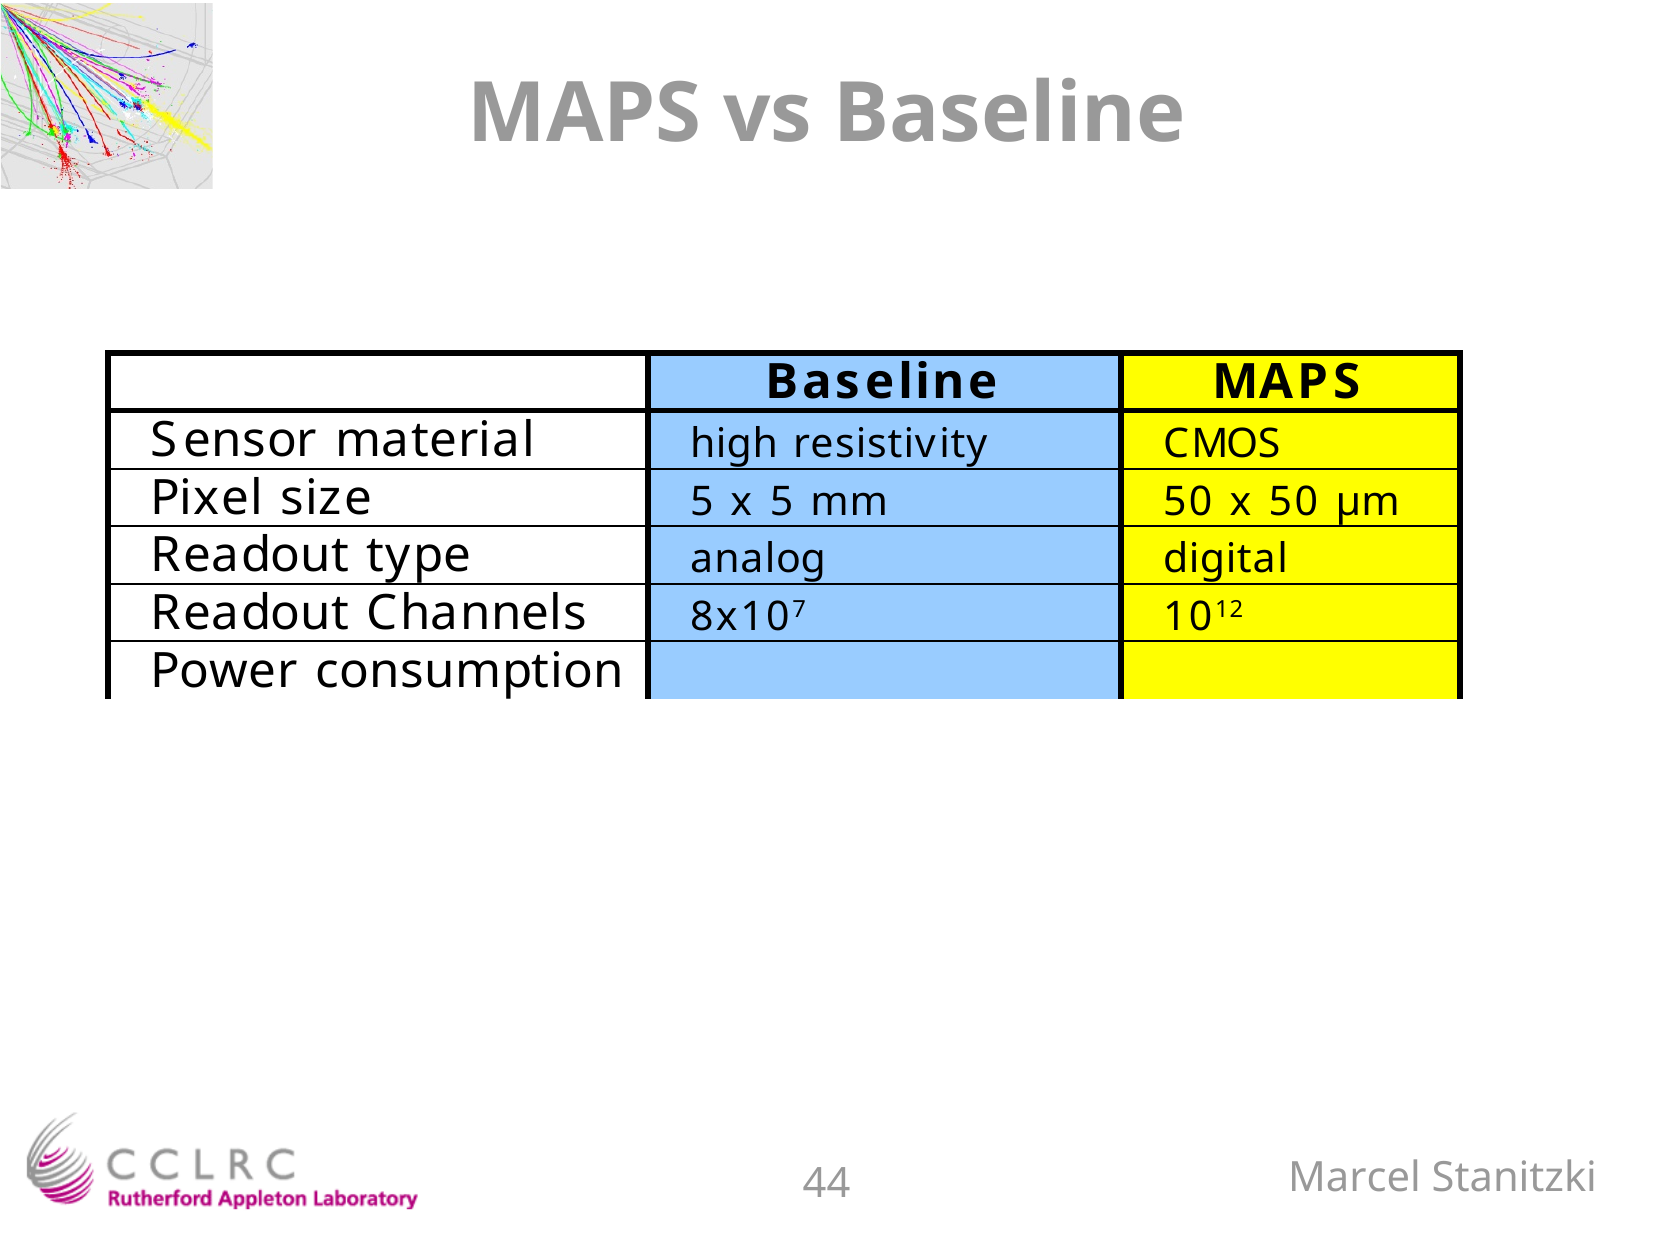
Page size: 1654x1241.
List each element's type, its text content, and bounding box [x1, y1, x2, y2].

picture [19, 1110, 426, 1212]
picture [0, 3, 213, 189]
title MAPS vs Baseline [203, 5, 1451, 213]
chart [102, 347, 1465, 700]
